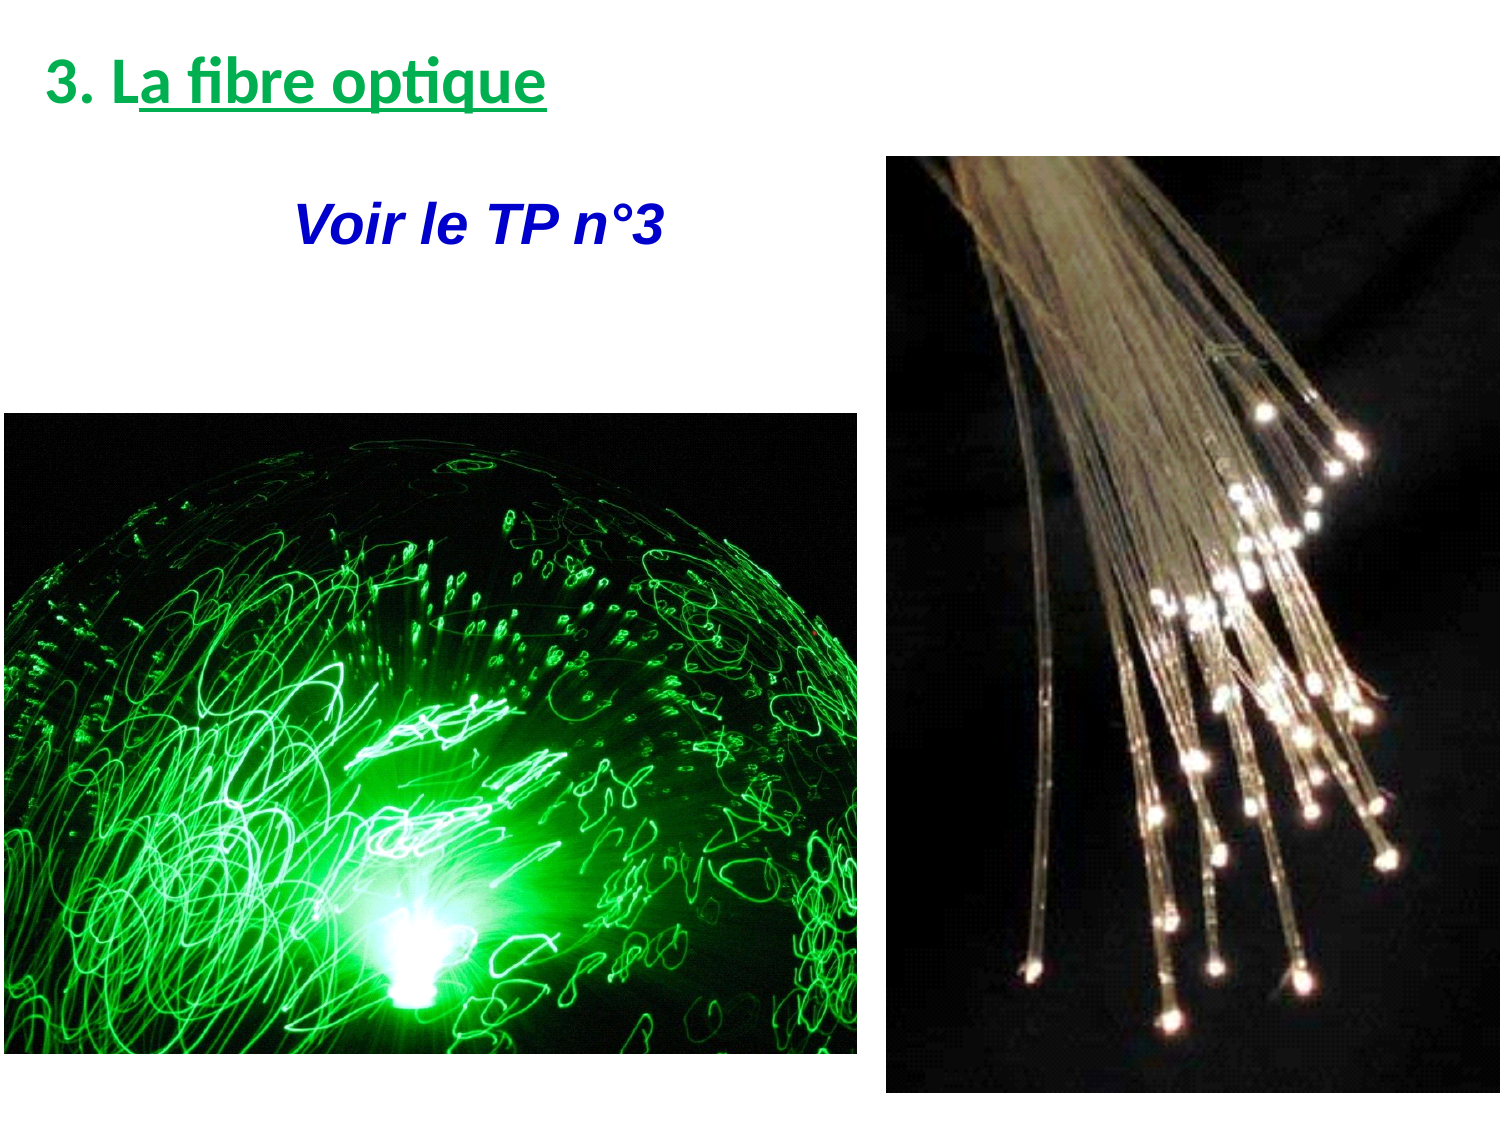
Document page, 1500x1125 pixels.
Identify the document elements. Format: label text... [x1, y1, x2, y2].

picture [4, 413, 857, 1054]
text_box Voir le TP n°3 [277, 184, 680, 266]
picture [886, 156, 1500, 1093]
text_box 3. La fibre optique [29, 29, 904, 125]
